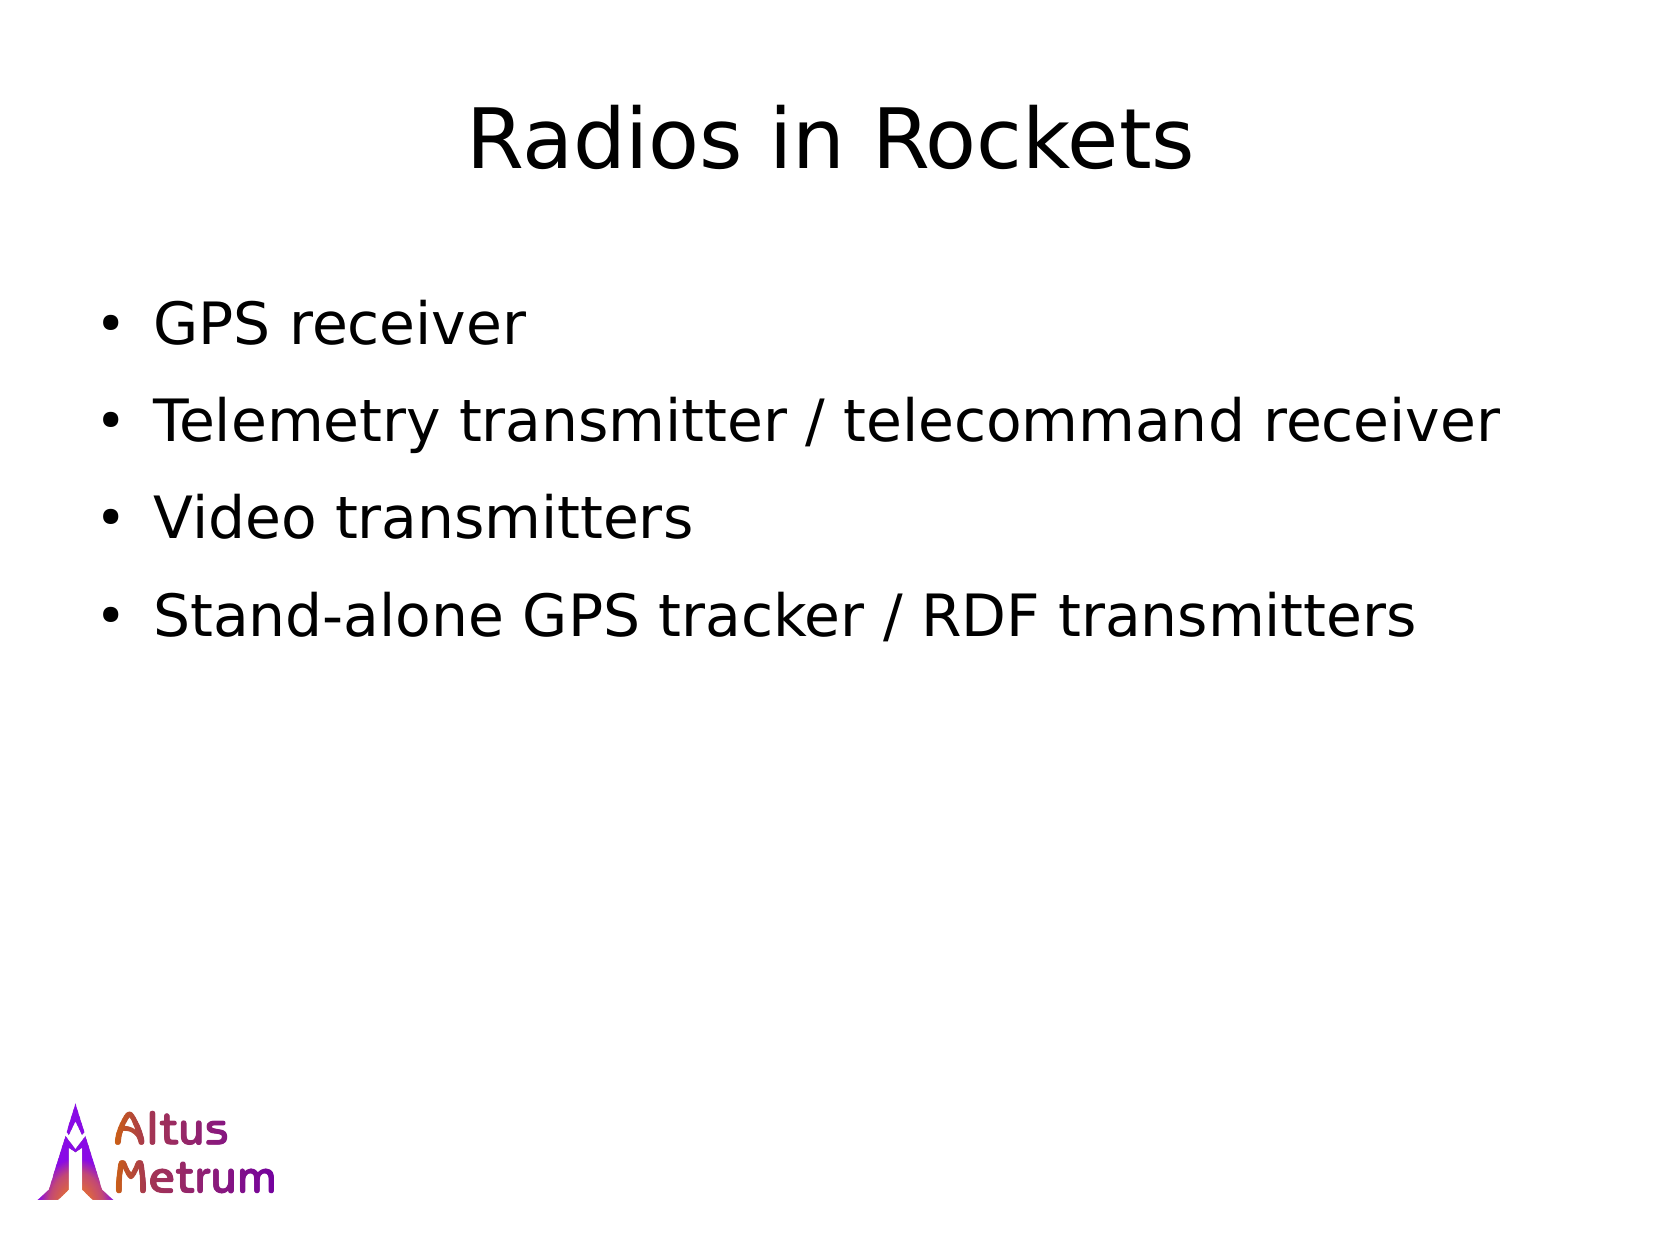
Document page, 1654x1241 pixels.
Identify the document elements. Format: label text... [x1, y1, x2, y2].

list GPS receiver Telemetry transmitter / telecommand receiver Video transmitters Stand-alone GPS tracker / RDF transmitters [82, 290, 1571, 1094]
picture [37, 1103, 274, 1200]
title Radios in Rockets [86, 55, 1576, 226]
